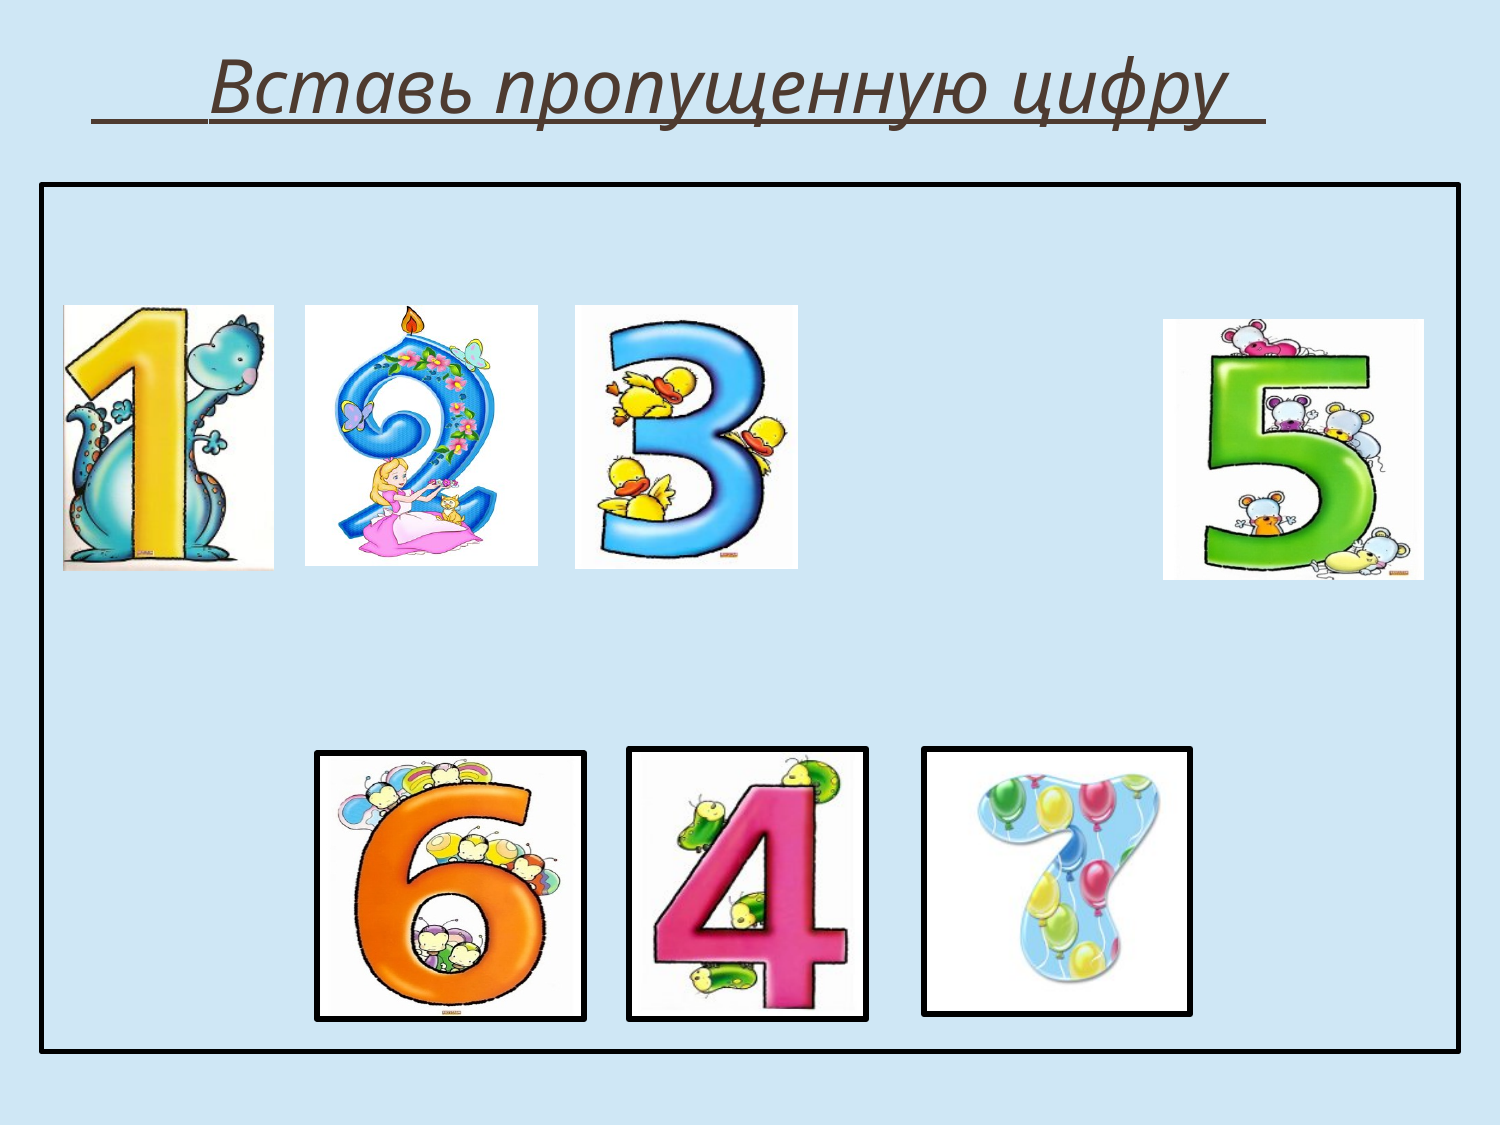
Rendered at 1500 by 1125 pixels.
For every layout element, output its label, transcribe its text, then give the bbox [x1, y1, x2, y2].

title Вставь пропущенную цифру [76, 30, 1427, 182]
list [41, 184, 1459, 1052]
picture [305, 305, 538, 566]
picture [1163, 319, 1424, 580]
picture [320, 756, 582, 1016]
picture [575, 305, 798, 569]
picture [927, 751, 1187, 1012]
picture [631, 751, 864, 1016]
picture [63, 305, 274, 572]
